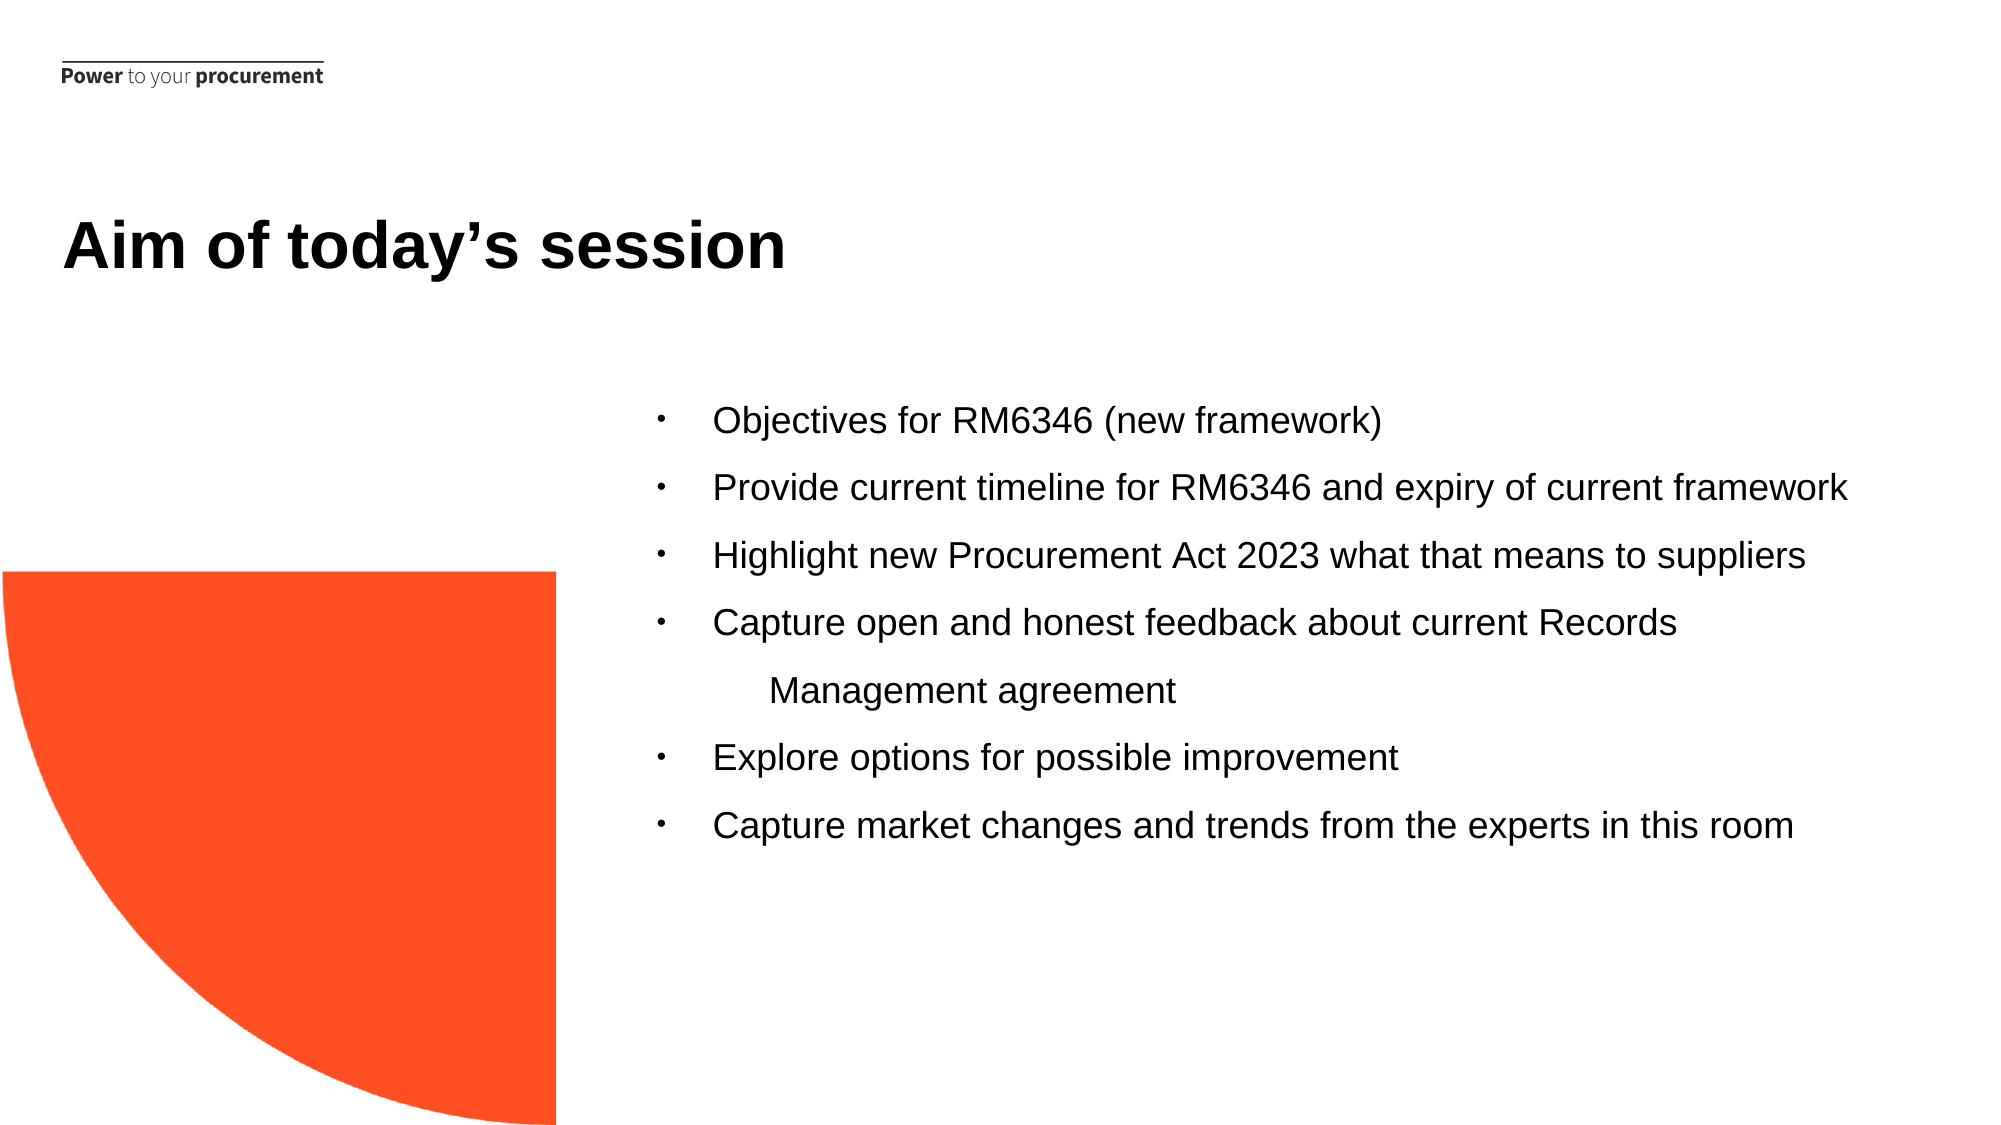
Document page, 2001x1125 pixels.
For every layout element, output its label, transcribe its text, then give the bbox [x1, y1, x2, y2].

title Aim of today’s session [62, 202, 1419, 341]
title Objectives for RM6346 (new framework) Provide current timeline for RM6346 and expiry of current framework Highlight new Procurement Act 2023 what that means to suppliers Capture open and honest feedback about current Records Management agreement Explore options for possible improvement Capture market changes and trends from the experts in this room [618, 373, 1893, 789]
